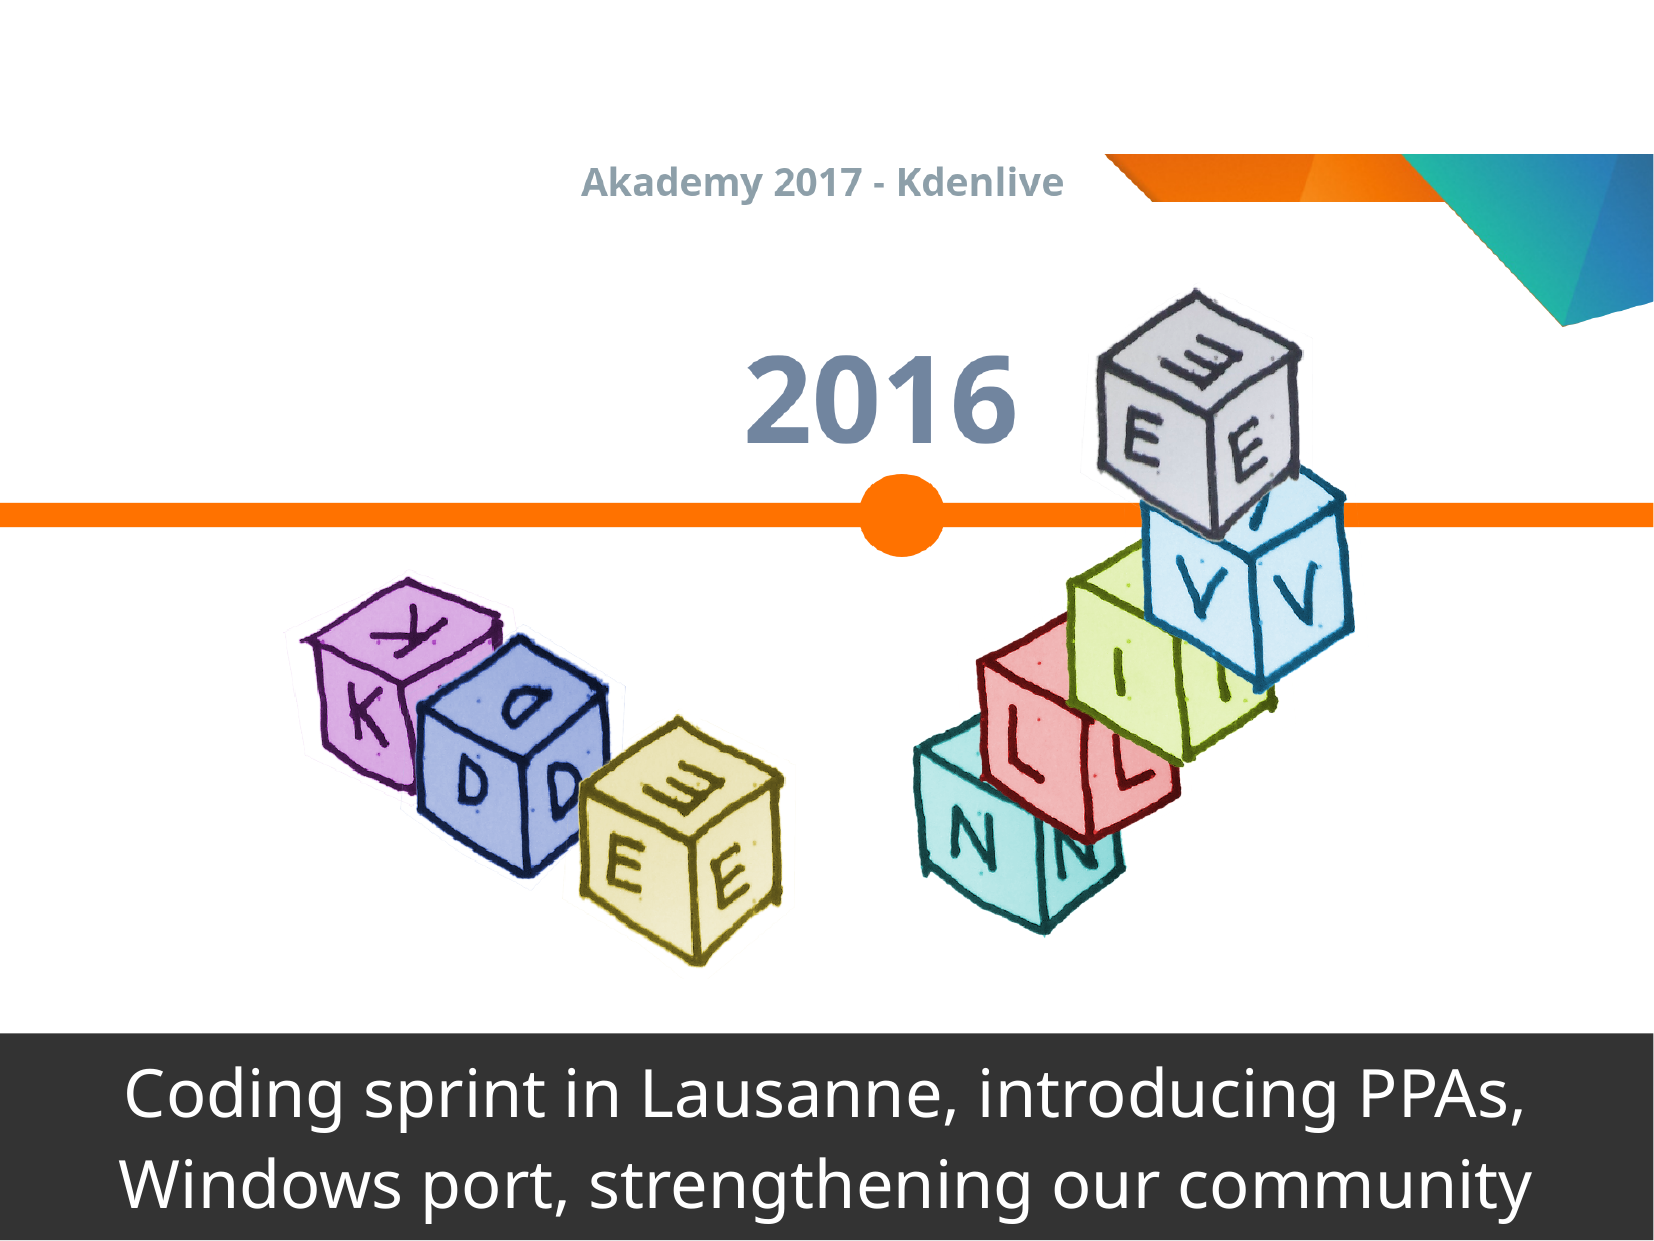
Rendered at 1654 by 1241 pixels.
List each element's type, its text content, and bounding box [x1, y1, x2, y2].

title Coding sprint in Lausanne, introducing PPAs, Windows port, strengthening our community [0, 1033, 1654, 1241]
picture [0, 154, 1654, 1033]
